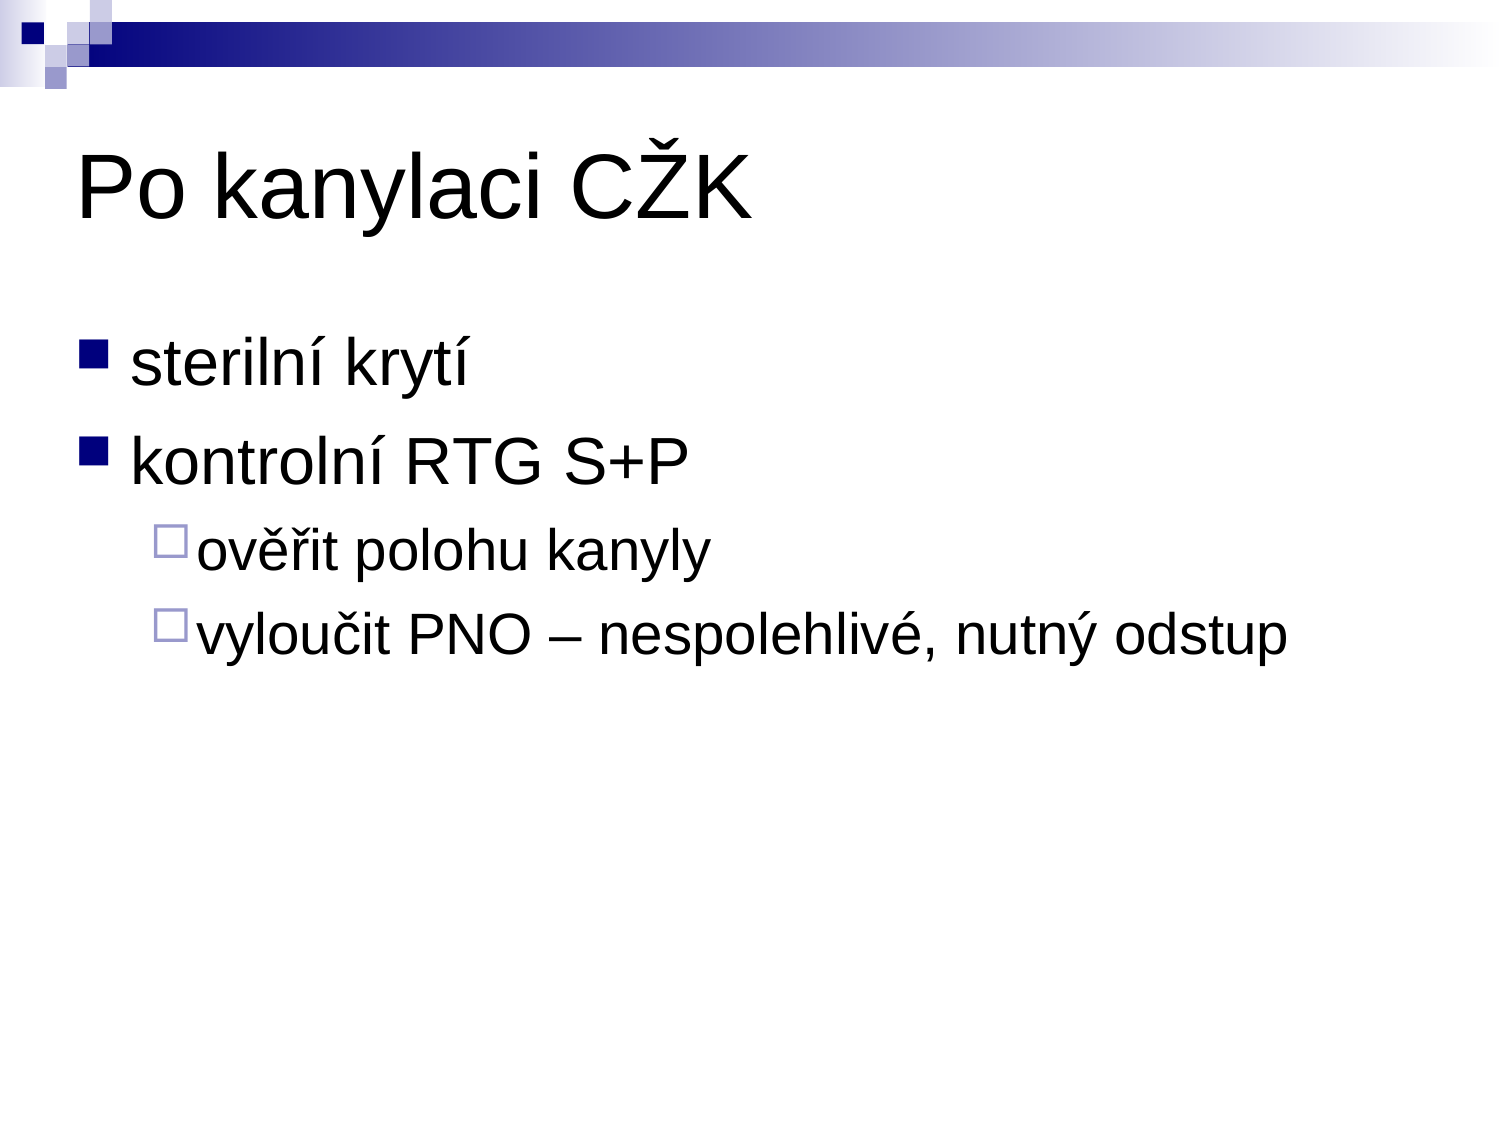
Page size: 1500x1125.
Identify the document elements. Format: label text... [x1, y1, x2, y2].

title Po kanylaci CŽK [75, 75, 1426, 301]
list sterilní krytí kontrolní RTG S+P ověřit polohu kanyly vyloučit PNO – nespolehlivé, nutný odstup [75, 324, 1426, 963]
